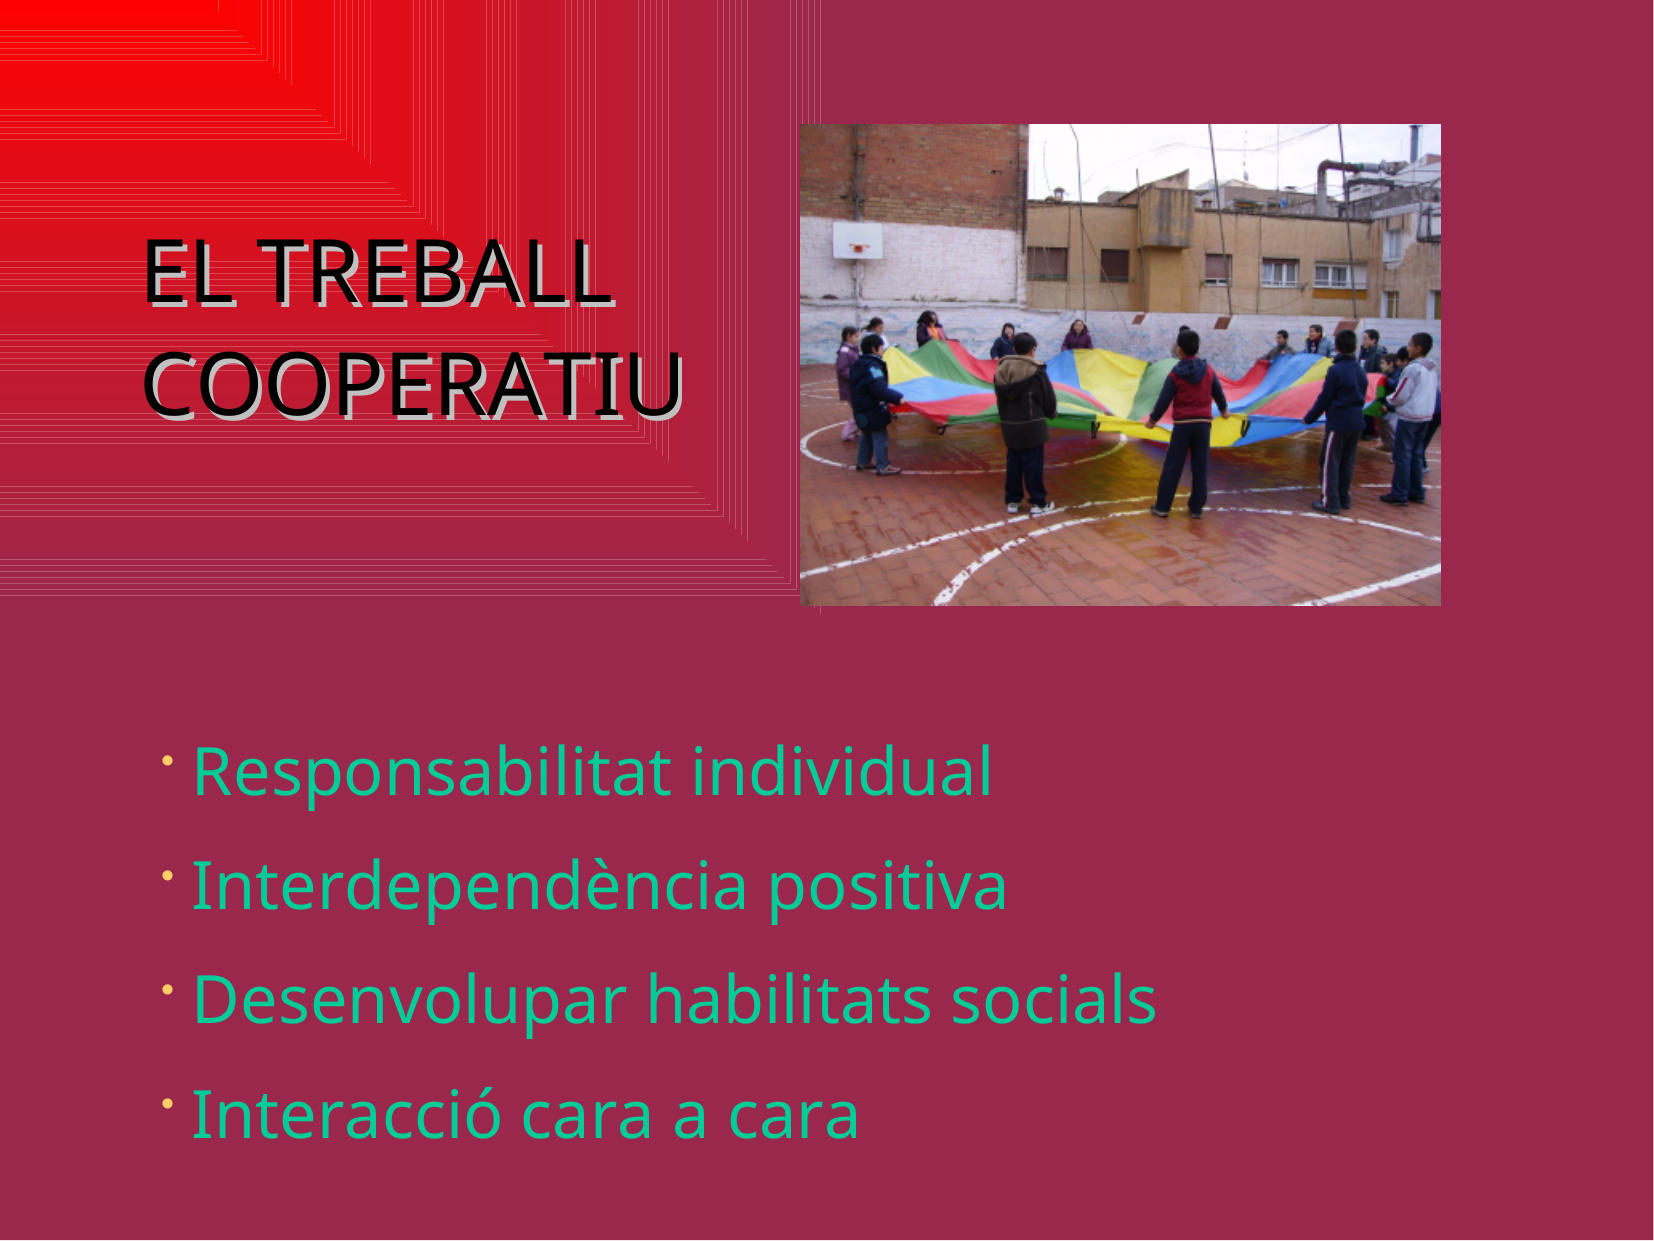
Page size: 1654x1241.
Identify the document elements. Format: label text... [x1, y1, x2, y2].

title EL TREBALL COOPERATIU [125, 112, 1525, 489]
picture [800, 124, 1441, 606]
text_box Responsabilitat individual Interdependència positiva Desenvolupar habilitats socials Interacció cara a cara [162, 737, 1501, 1160]
